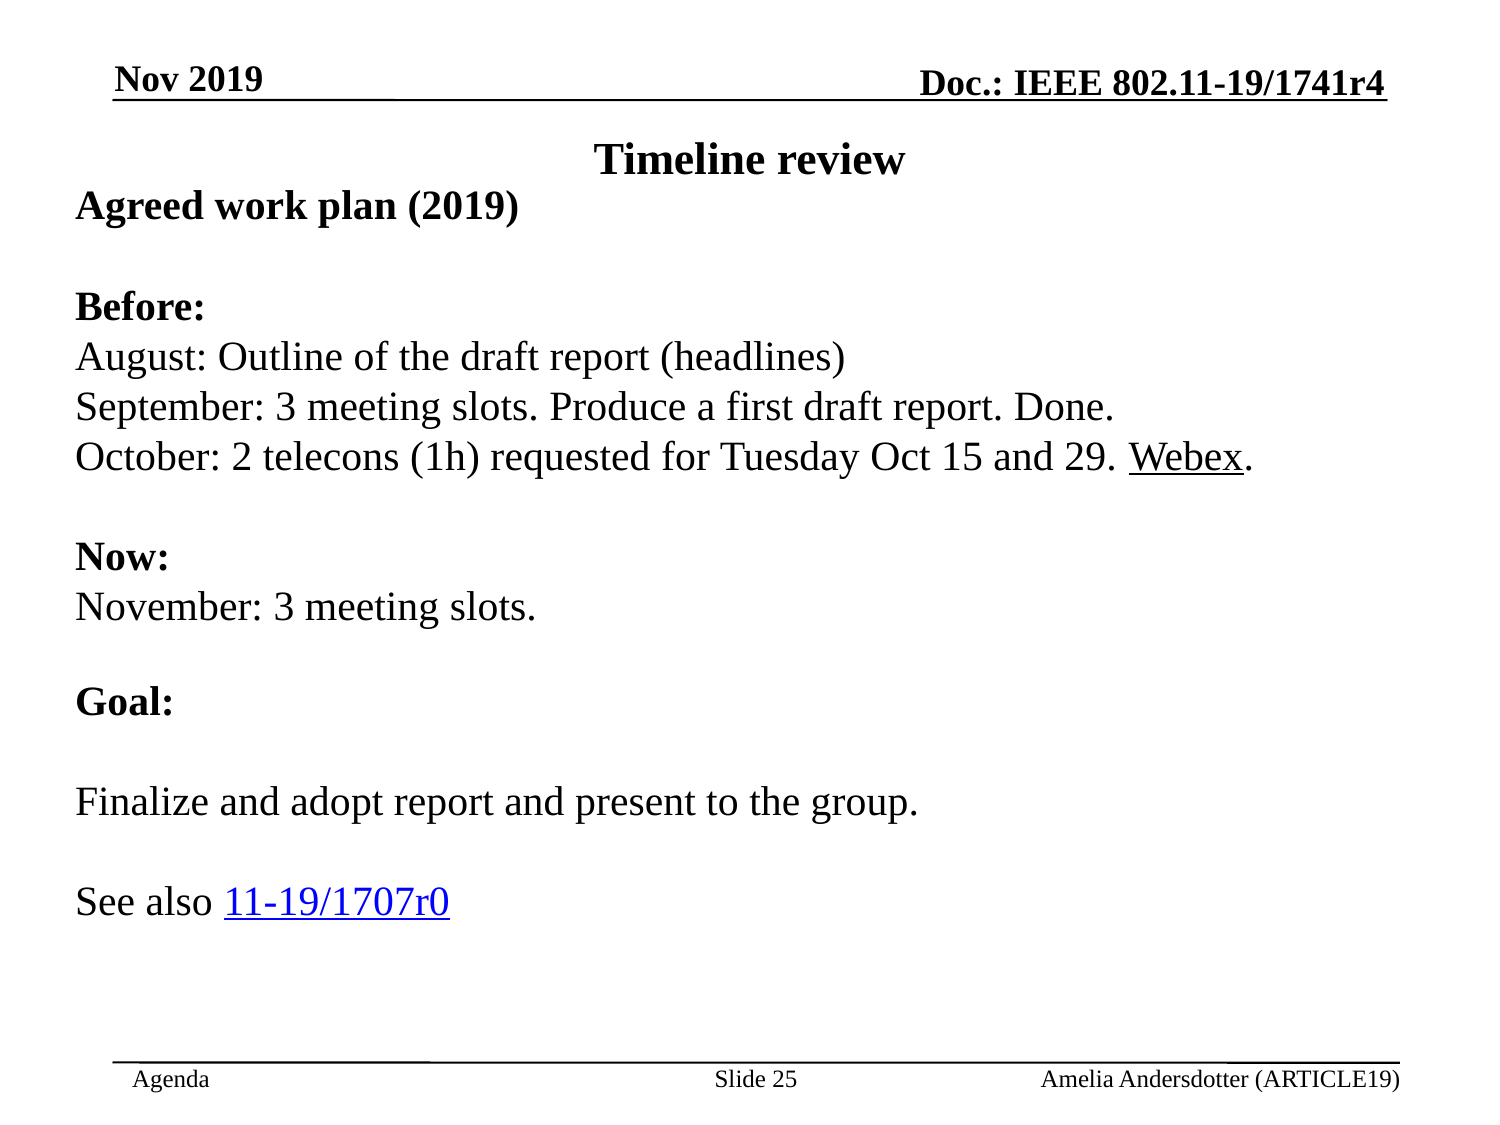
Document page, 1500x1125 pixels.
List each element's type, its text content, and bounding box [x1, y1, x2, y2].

text_box Amelia Andersdotter (ARTICLE19) [878, 1062, 1401, 1092]
text_box Nov 2019 [114, 54, 422, 99]
text_box Slide <number> [712, 1062, 799, 1122]
text_box Timeline review [112, 112, 1387, 178]
text_box Agreed work plan (2019) Before: August: Outline of the draft report (headlines) September: 3 meeting slots. Produce a first draft report. Done. October: 2 telecons (1h) requested for Tuesday Oct 15 and 29. Webex. Now: November: 3 meeting slots. Goal: Finalize and adopt report and present to the group. See also 11-19/1707r0 [75, 178, 1425, 974]
